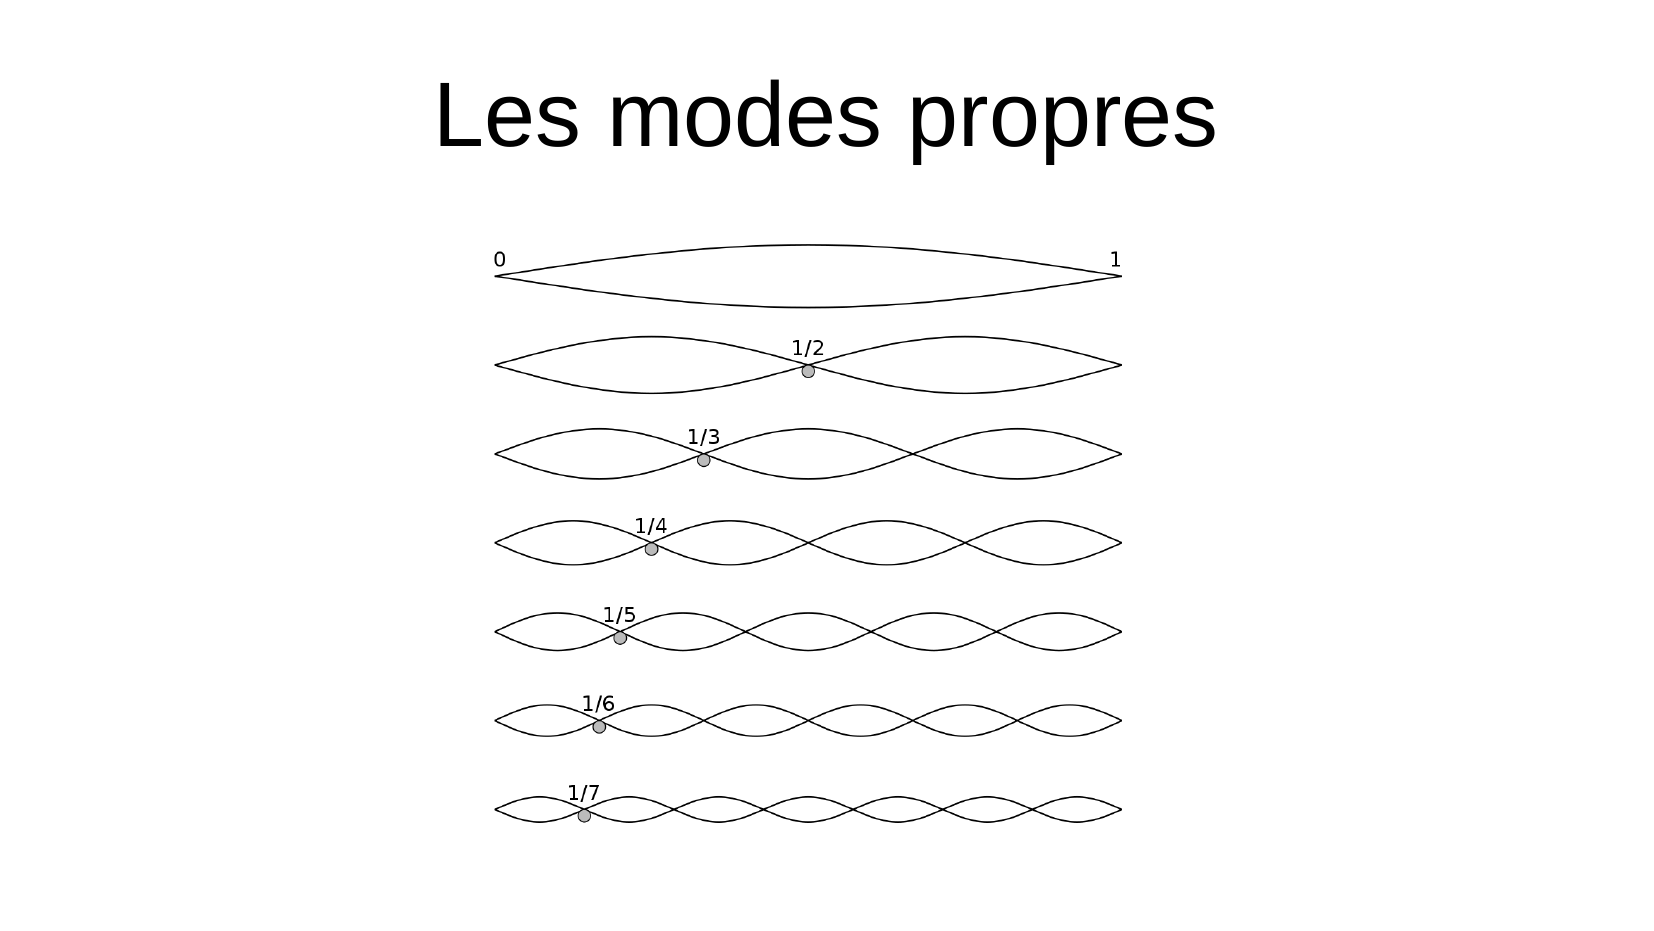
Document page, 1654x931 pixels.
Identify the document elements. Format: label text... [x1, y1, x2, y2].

title Les modes propres [82, 37, 1571, 193]
picture [484, 234, 1132, 851]
